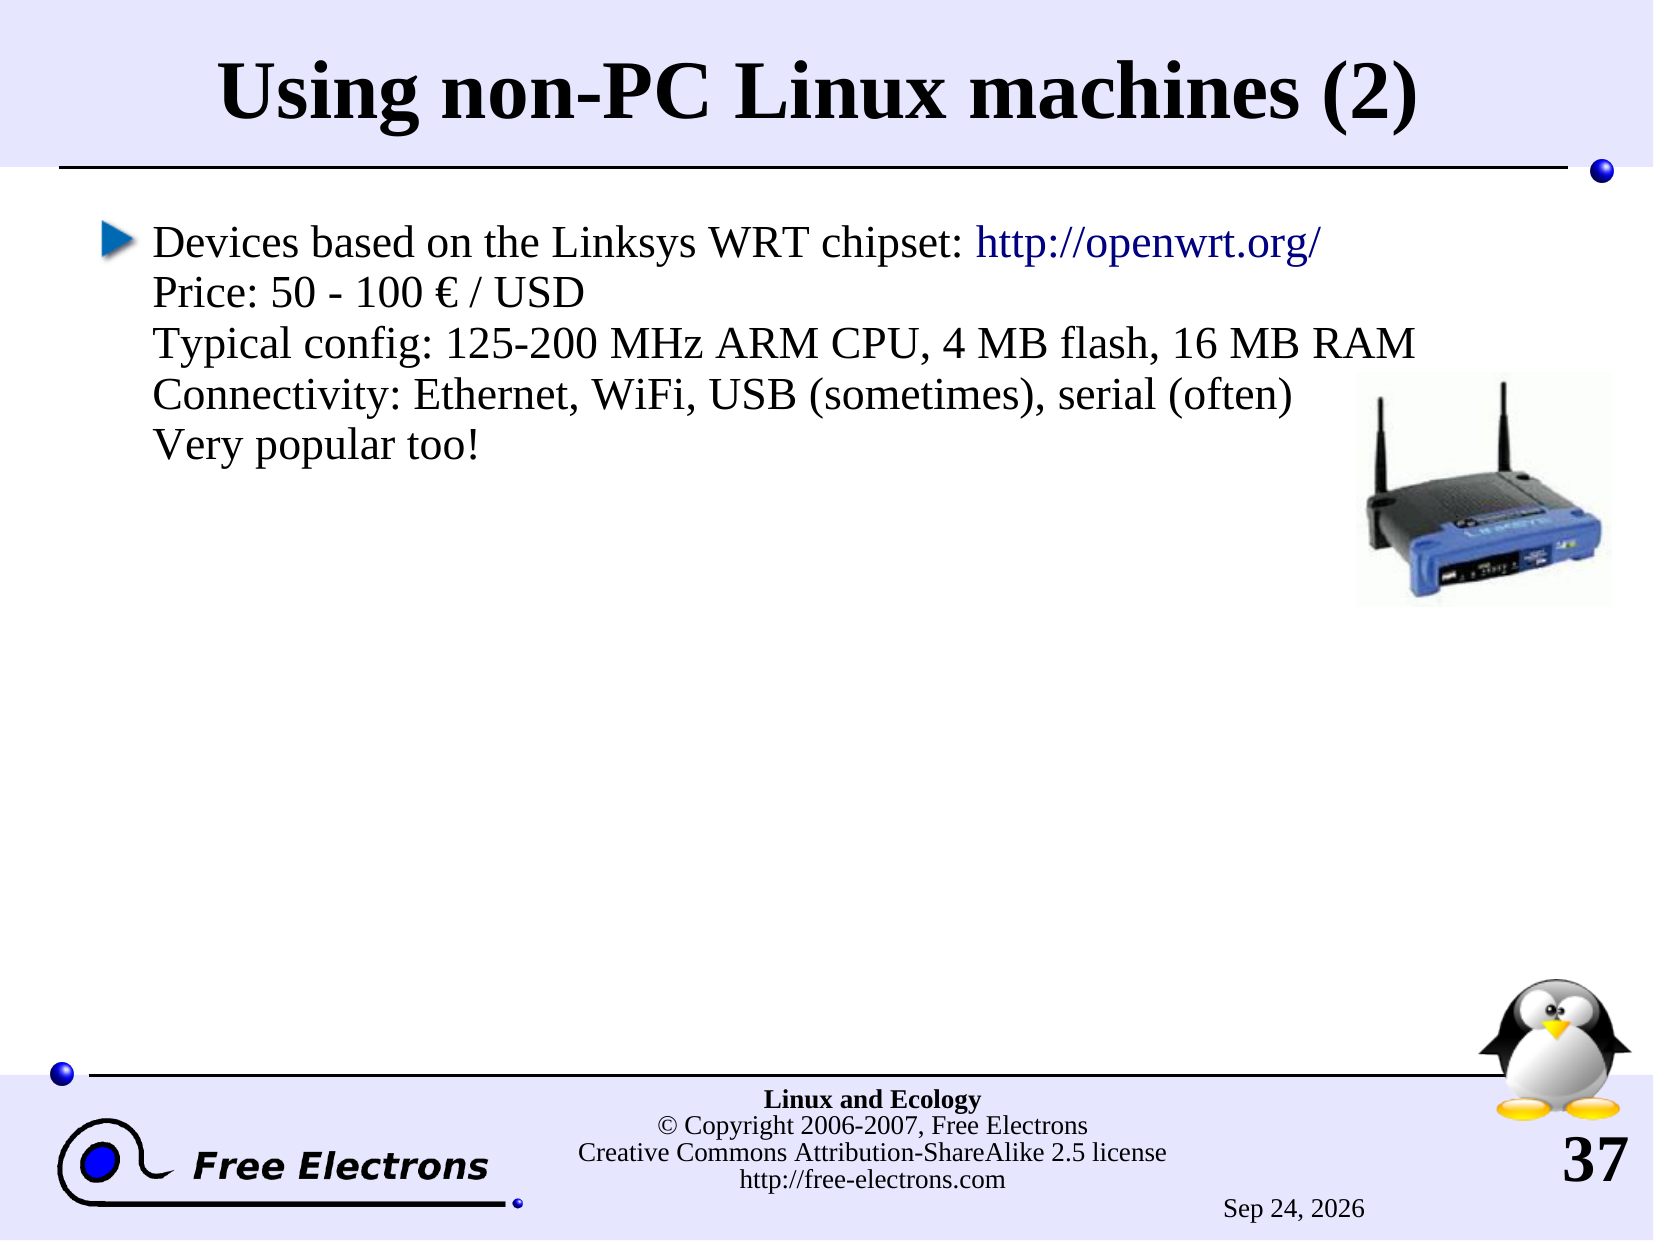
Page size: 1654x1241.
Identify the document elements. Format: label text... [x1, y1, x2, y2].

picture [1477, 372, 1612, 607]
picture [50, 1107, 527, 1216]
list Devices based on the Linksys WRT chipset: http://openwrt.org/ Price: 50 - 100 € / USD Typical config: 125-200 MHz ARM CPU, 4 MB flash, 16 MB RAM Connectivity: Ethernet, WiFi, USB (sometimes), serial (often) Very popular too! [81, 216, 1477, 1052]
title Using non-PC Linux machines (2) [33, 29, 1604, 153]
picture [1476, 979, 1634, 1121]
